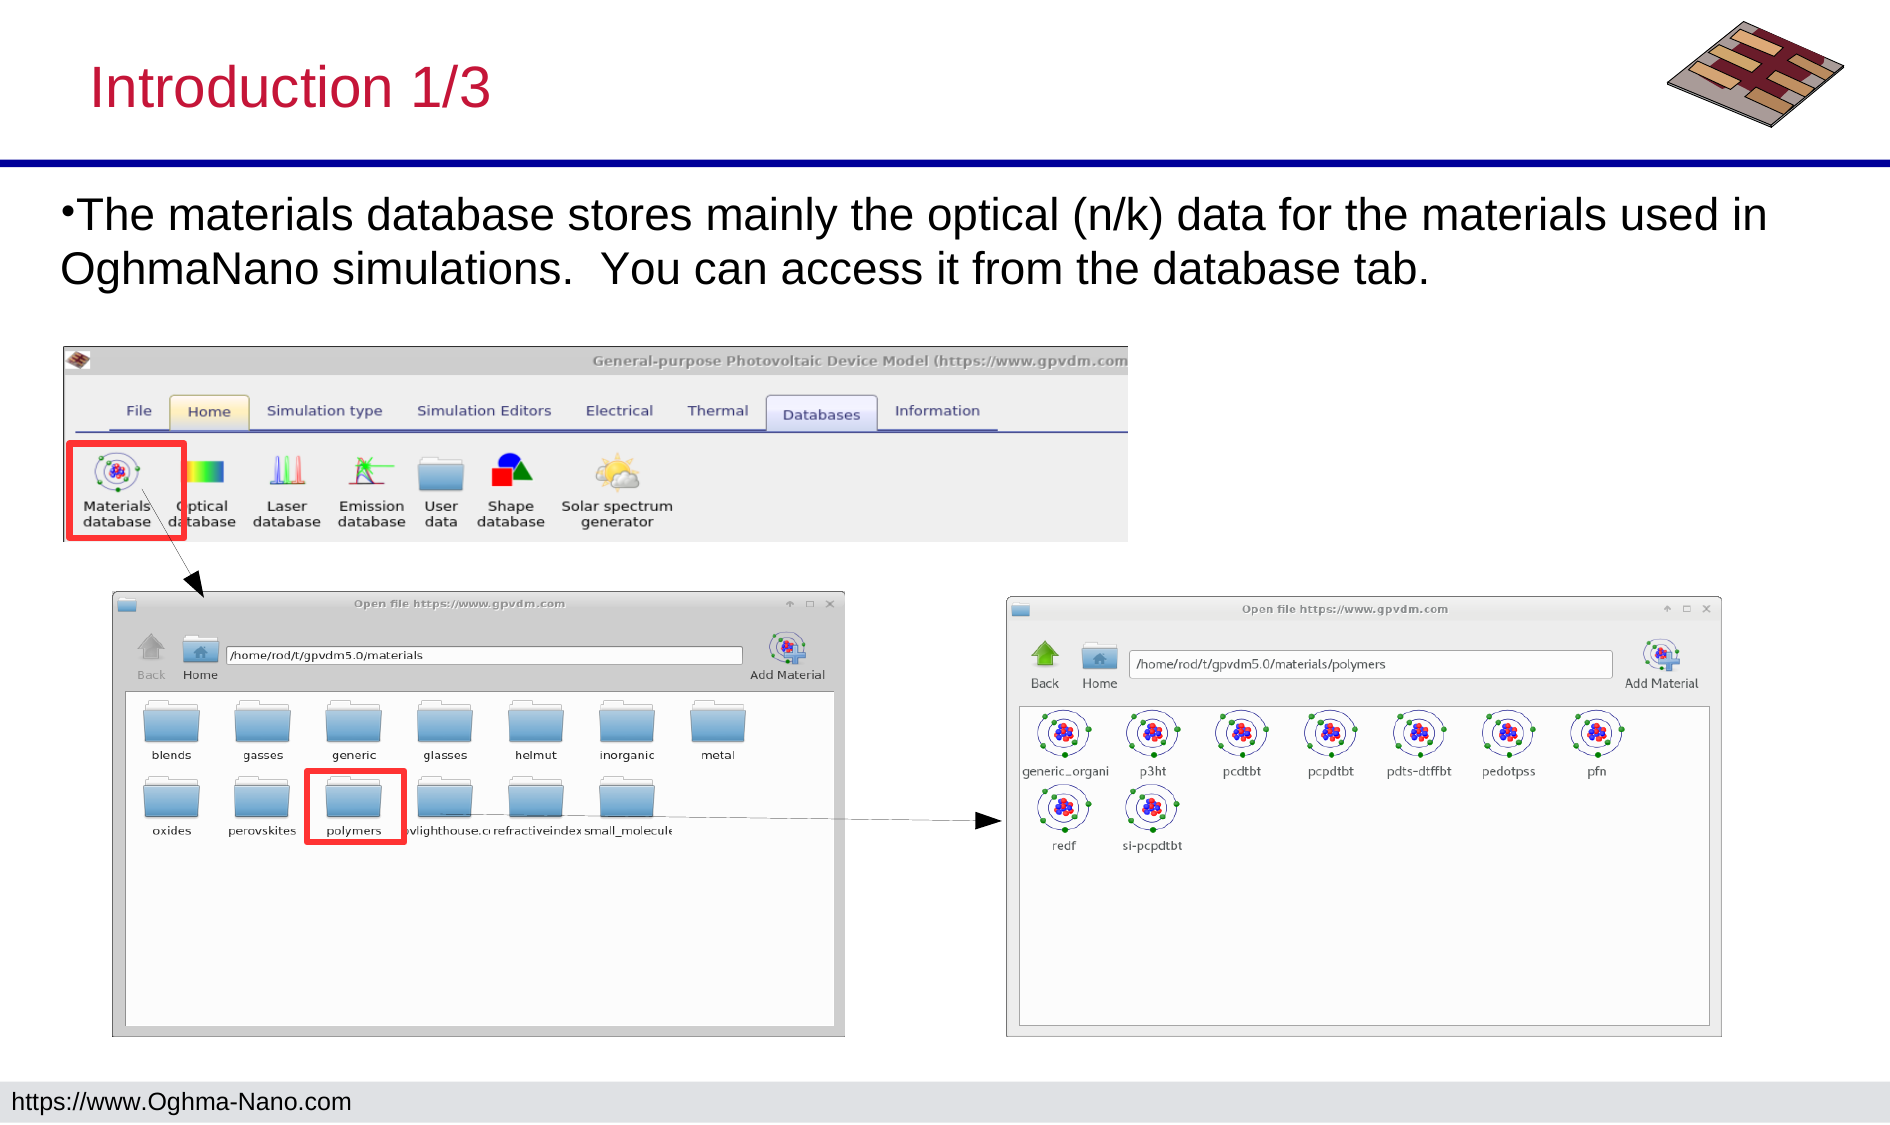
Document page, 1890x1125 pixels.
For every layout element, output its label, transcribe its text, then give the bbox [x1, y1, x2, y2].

picture [1006, 596, 1722, 1037]
text_box The materials database stores mainly the optical (n/k) data for the materials used in OghmaNano simulations. You can access it from the database tab. [45, 176, 1820, 304]
picture [73, 447, 181, 535]
title Introduction 1/3 [74, 34, 1634, 140]
picture [63, 346, 1128, 542]
picture [112, 591, 845, 1037]
